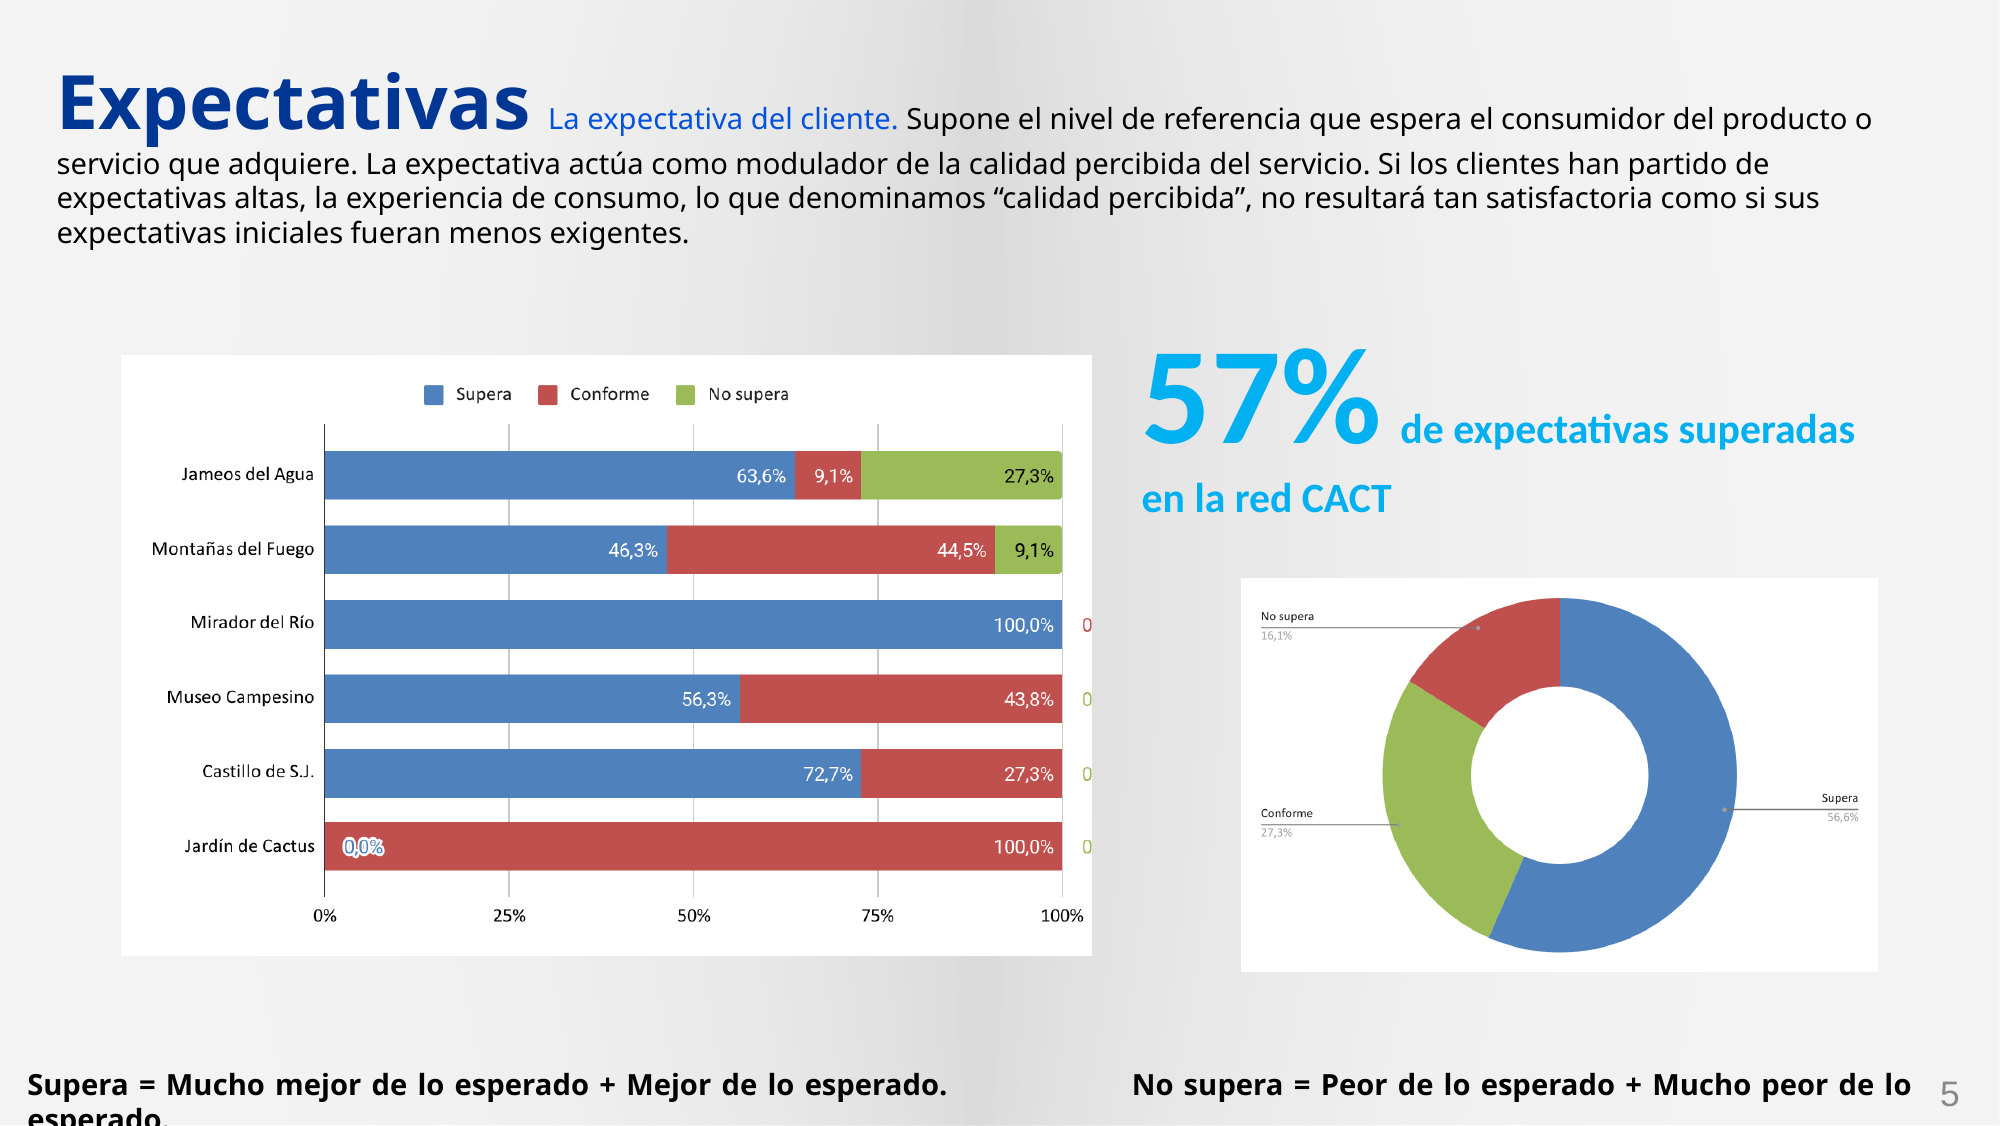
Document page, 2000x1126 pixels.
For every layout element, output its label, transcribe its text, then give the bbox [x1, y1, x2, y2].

picture [1241, 578, 1878, 972]
list Supera = Mucho mejor de lo esperado + Mejor de lo esperado. No supera = Peor de lo esperado + Mucho peor de lo esperado. [27, 1066, 1914, 1126]
slide_number 5 [1609, 1062, 1960, 1122]
text_box 57% de expectativas superadas en la red CACT [1126, 298, 1894, 623]
picture [121, 355, 1092, 956]
text_box Expectativas La expectativa del cliente. Supone el nivel de referencia que espera el consumidor del producto o servicio que adquiere. La expectativa actúa como modulador de la calidad percibida del servicio. Si los clientes han partido de expectativas altas, la experiencia de consumo, lo que denominamos “calidad percibida”, no resultará tan satisfactoria como si sus expectativas iniciales fueran menos exigentes. [38, 0, 1960, 305]
